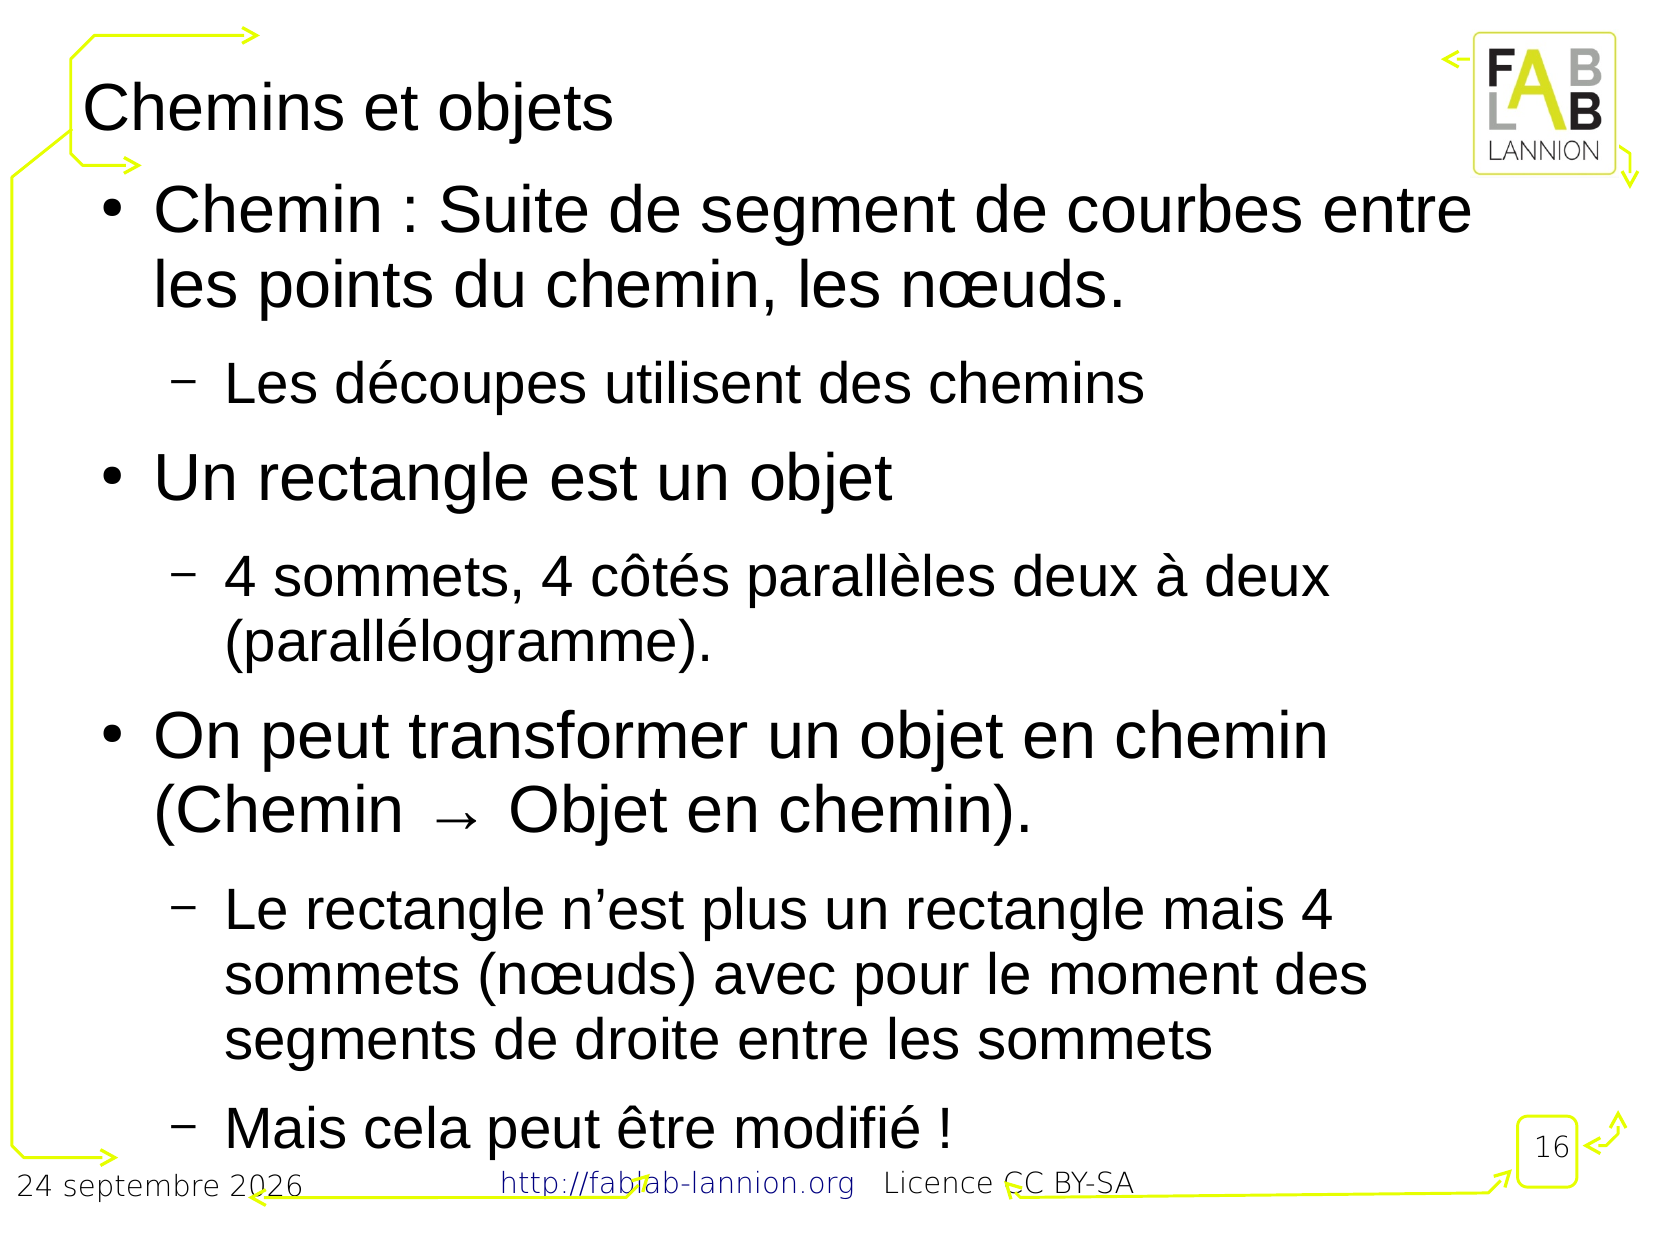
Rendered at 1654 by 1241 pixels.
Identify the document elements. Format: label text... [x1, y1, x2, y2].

picture [1470, 29, 1619, 178]
title Chemins et objets [82, 49, 1441, 166]
list Chemin : Suite de segment de courbes entre les points du chemin, les nœuds. Les découpes utilisent des chemins Un rectangle est un objet 4 sommets, 4 côtés parallèles deux à deux (parallélogramme). On peut transformer un objet en chemin (Chemin → Objet en chemin). Le rectangle n’est plus un rectangle mais 4 sommets (nœuds) avec pour le moment des segments de droite entre les sommets Mais cela peut être modifié ! [82, 172, 1571, 981]
